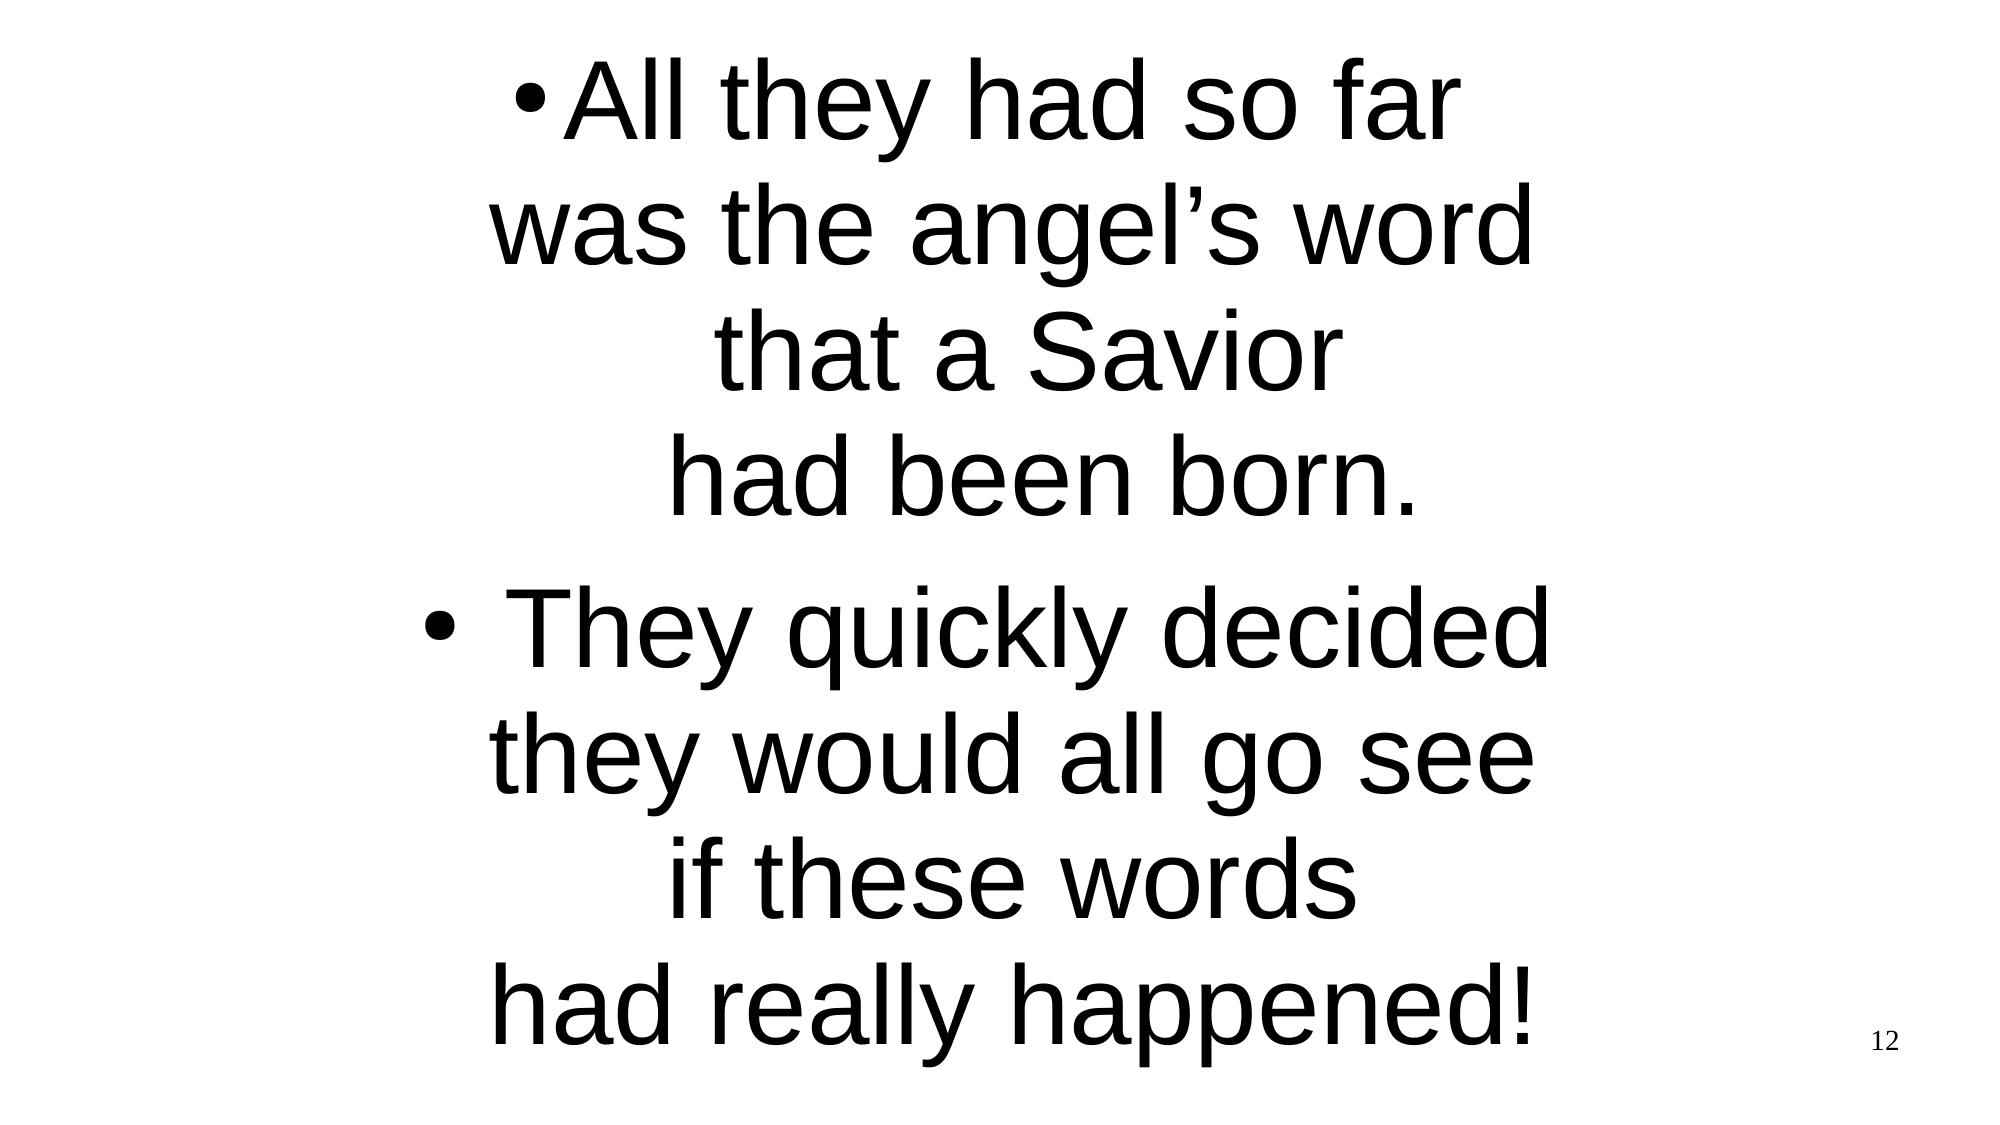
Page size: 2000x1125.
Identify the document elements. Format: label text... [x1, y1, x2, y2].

list All they had so far was the angel’s word that a Savior had been born. They quickly decided they would all go see if these words had really happened! [37, 37, 1951, 1088]
